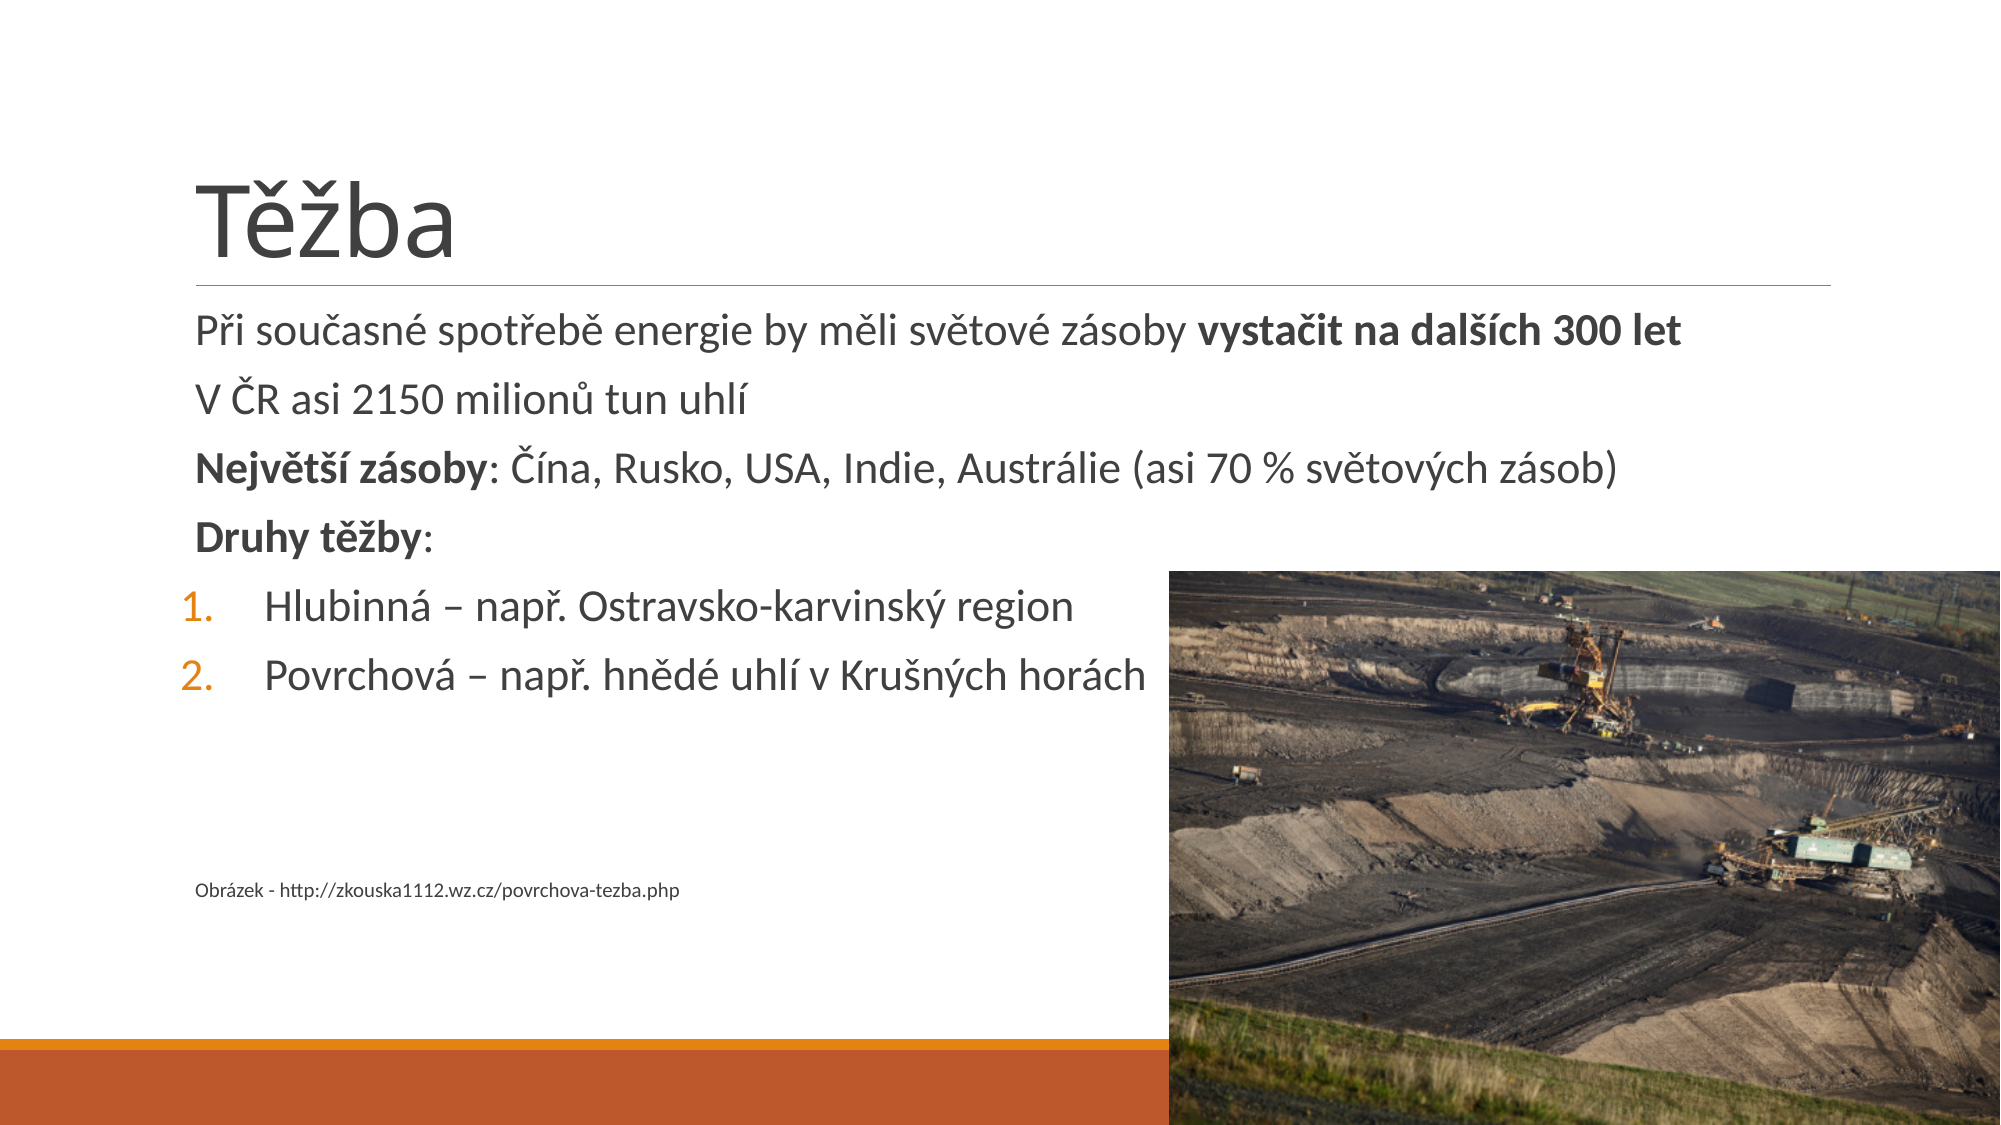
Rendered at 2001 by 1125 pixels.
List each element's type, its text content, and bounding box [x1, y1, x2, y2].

title Těžba [180, 47, 1831, 286]
list Při současné spotřebě energie by měli světové zásoby vystačit na dalších 300 let V ČR asi 2150 milionů tun uhlí Největší zásoby: Čína, Rusko, USA, Indie, Austrálie (asi 70 % světových zásob) Druhy těžby: Hlubinná – např. Ostravsko-karvinský region Povrchová – např. hnědé uhlí v Krušných horách Obrázek - http://zkouska1112.wz.cz/povrchova-tezba.php [180, 302, 1831, 963]
picture [1169, 571, 2000, 1125]
